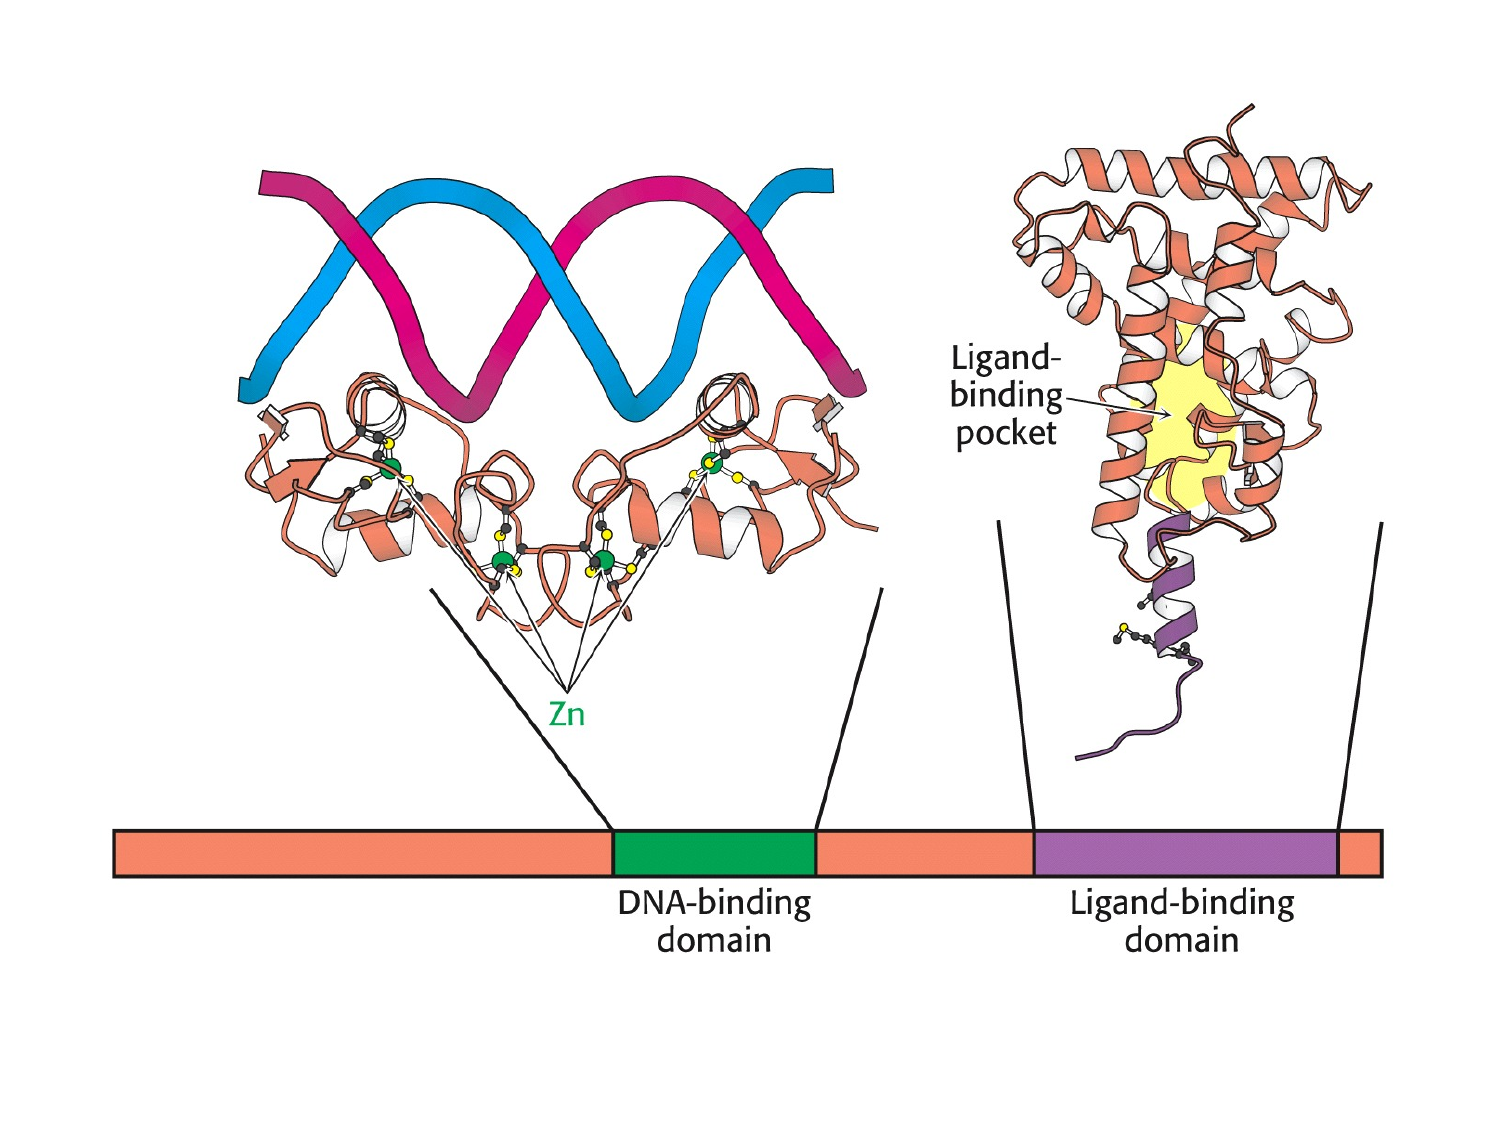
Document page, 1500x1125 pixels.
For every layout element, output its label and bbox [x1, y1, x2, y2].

picture [100, 84, 1400, 972]
